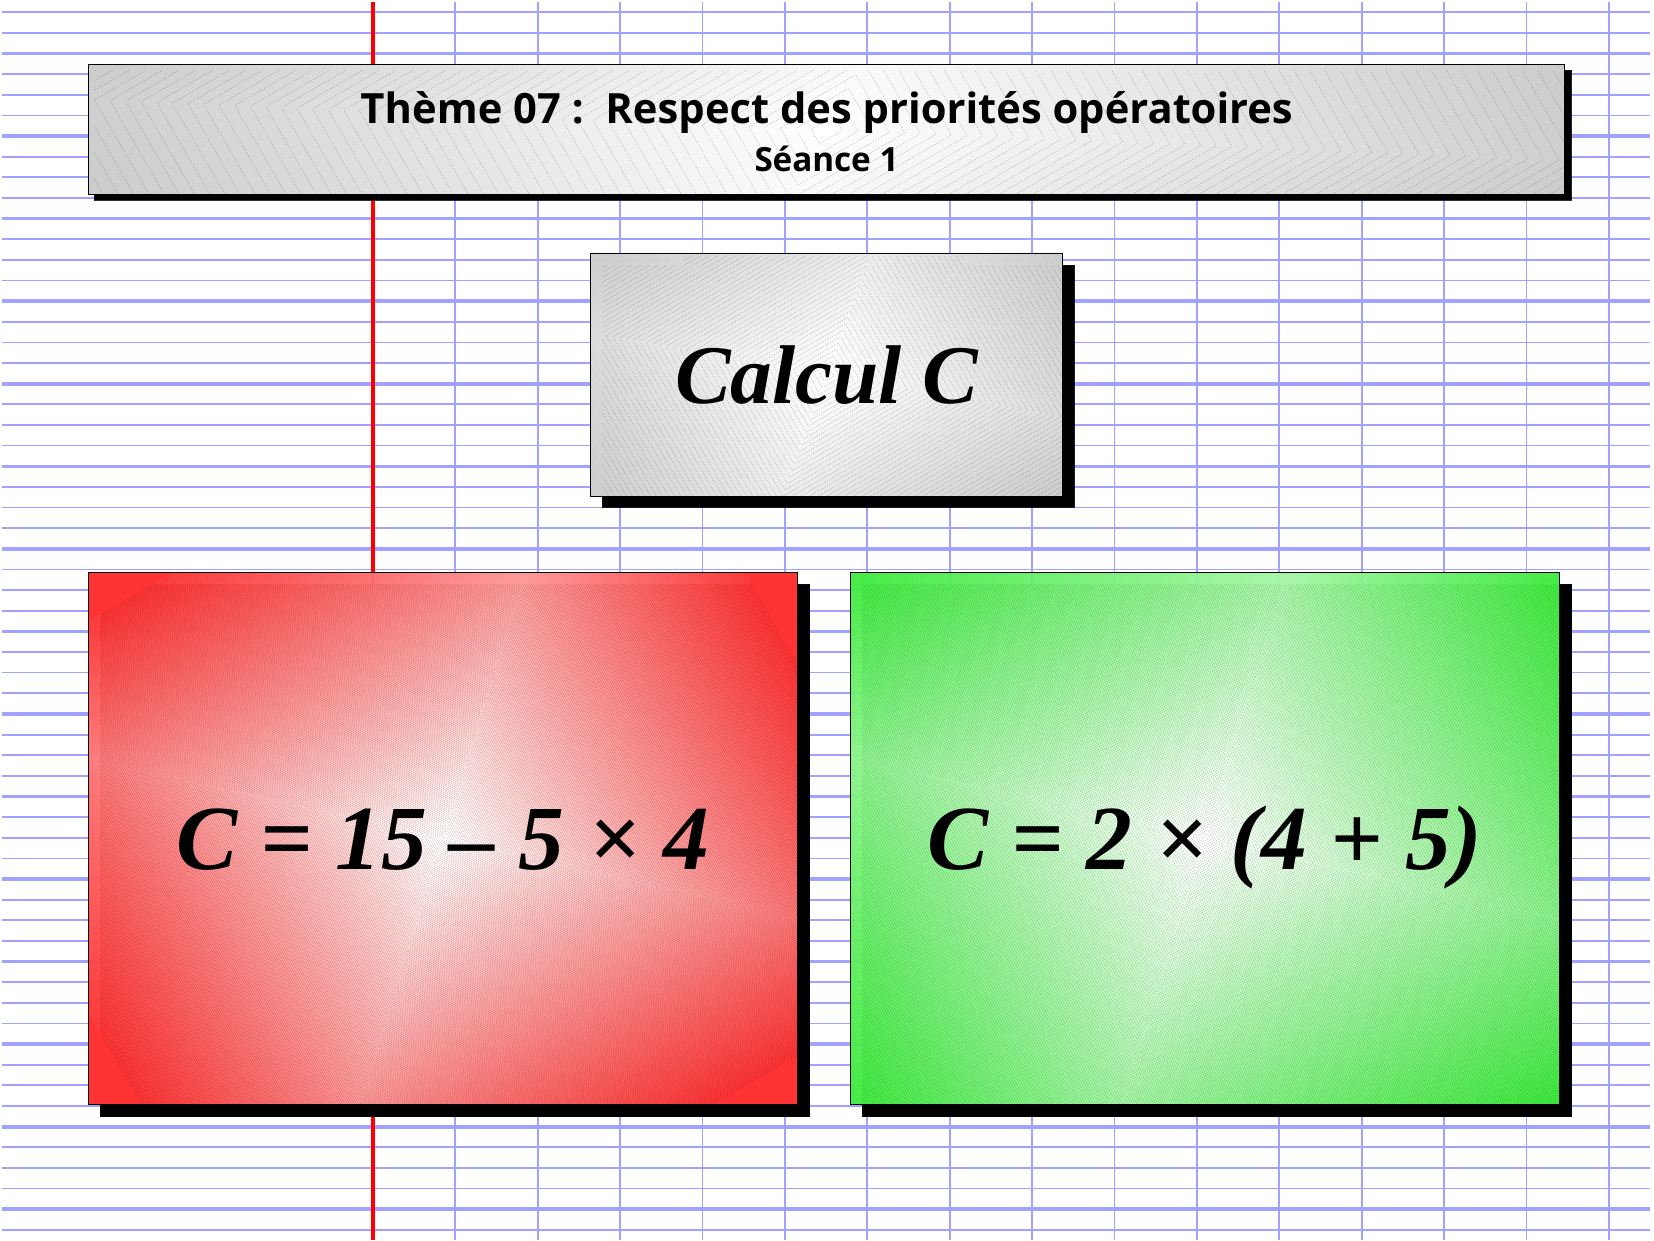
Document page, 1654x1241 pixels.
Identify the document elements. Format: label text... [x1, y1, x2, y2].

text_box C = 2 × (4 + 5) [850, 572, 1560, 1105]
picture [0, 0, 1654, 1241]
text_box C = 15 – 5 × 4 [88, 572, 798, 1105]
text_box Calcul C [590, 253, 1063, 497]
text_box Thème 07 : Respect des priorités opératoires Séance 1 [88, 64, 1565, 195]
